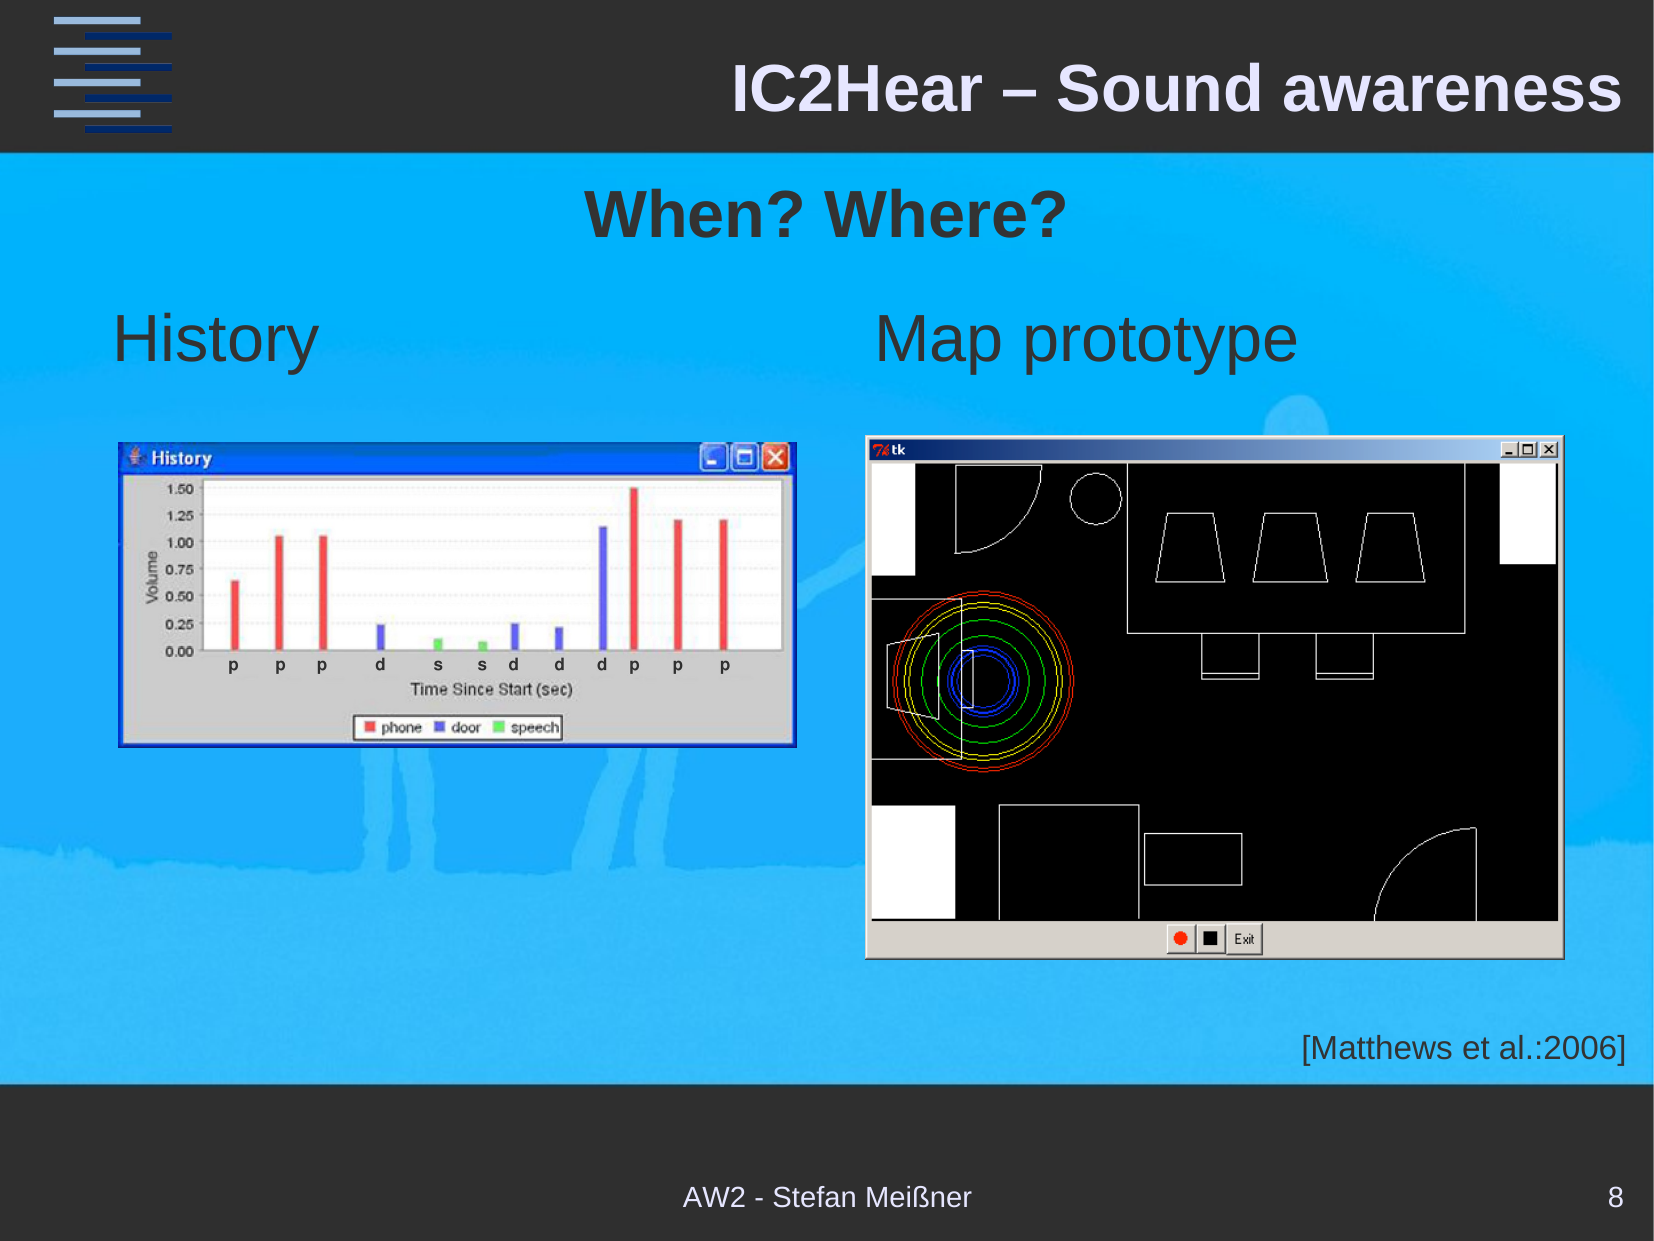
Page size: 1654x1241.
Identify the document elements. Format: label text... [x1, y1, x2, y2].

text_box [Matthews et al.:2006] [1110, 1022, 1642, 1075]
list When? Where? [29, 177, 1625, 266]
list History [94, 301, 739, 975]
picture [0, 0, 1654, 272]
list Map prototype [856, 301, 1625, 975]
picture [0, 421, 1654, 1241]
title IC2Hear – Sound awareness [29, 29, 1625, 148]
